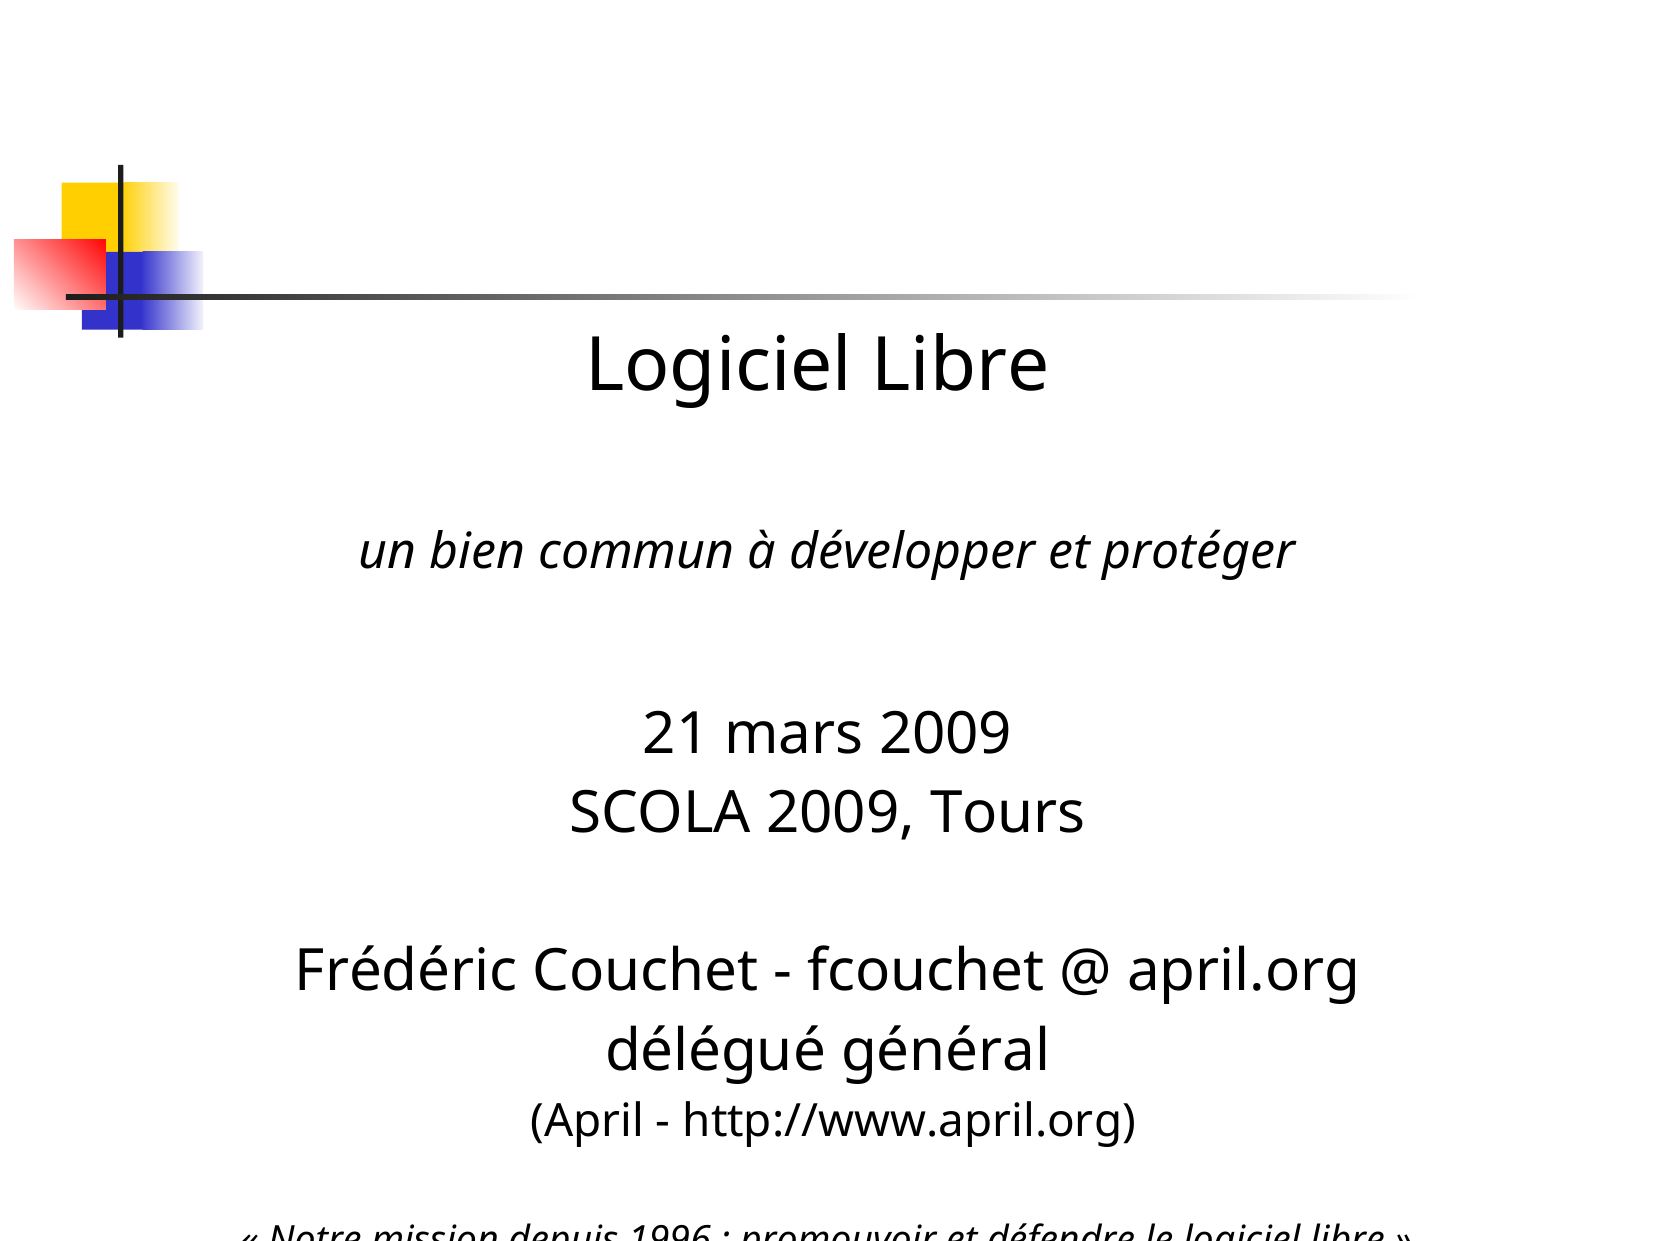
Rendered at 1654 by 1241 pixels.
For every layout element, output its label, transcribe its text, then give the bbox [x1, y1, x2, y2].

title [121, 102, 1534, 311]
subtitle Logiciel Libre un bien commun à développer et protéger 21 mars 2009 SCOLA 2009, Tours Frédéric Couchet - fcouchet @ april.org délégué général (April - http://www.april.org) « Notre mission depuis 1996 : promouvoir et défendre le logiciel libre » [121, 311, 1534, 1206]
